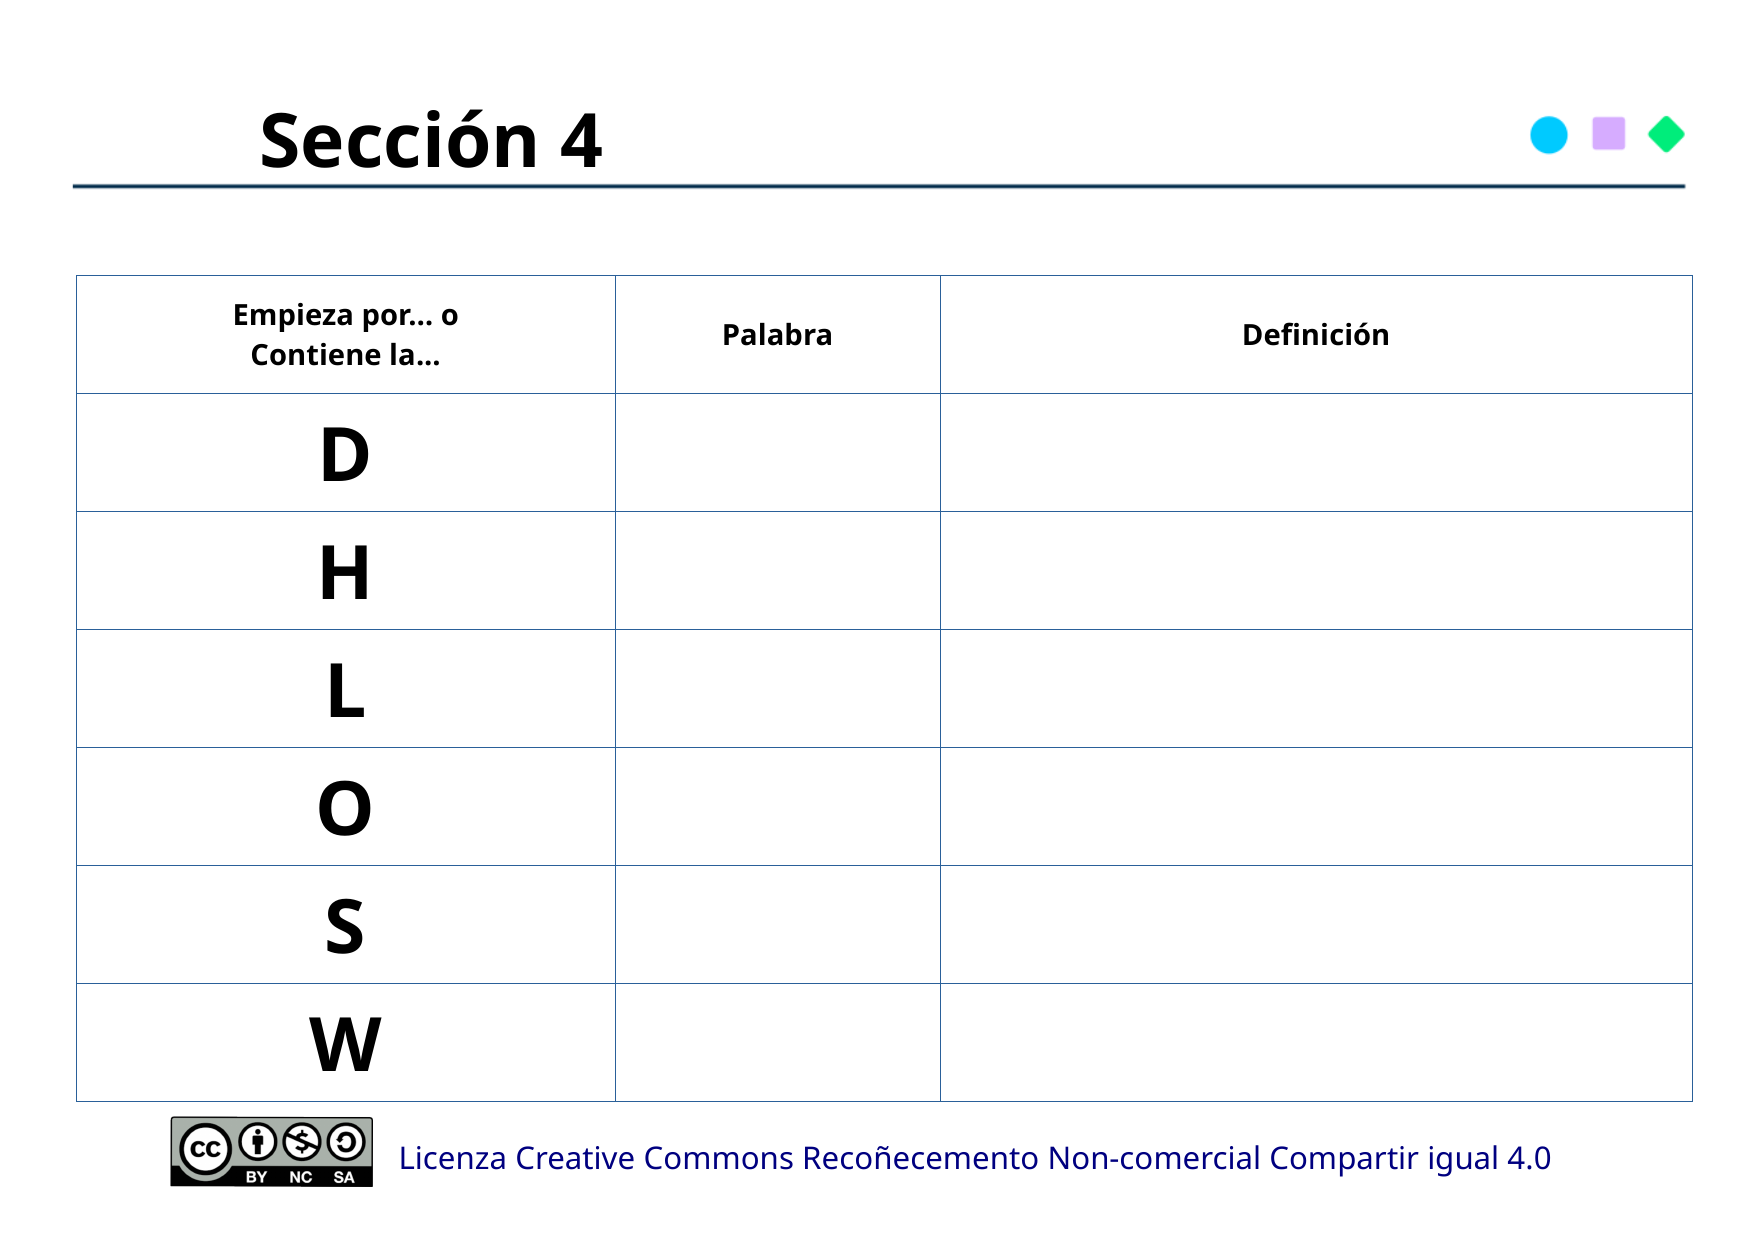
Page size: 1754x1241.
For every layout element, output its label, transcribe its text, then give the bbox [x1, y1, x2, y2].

table_cell [941, 394, 1692, 511]
table_cell [941, 512, 1692, 629]
table_header Definición [941, 276, 1692, 393]
table_cell D [77, 394, 615, 511]
picture [170, 1116, 373, 1188]
table_cell [941, 630, 1692, 747]
table_cell S [77, 866, 615, 983]
picture [809, 88, 1695, 211]
text_box Licenza Creative Commons Recoñecemento Non-comercial Compartir igual 4.0 [383, 1127, 1684, 1188]
table_cell [616, 984, 940, 1101]
table_cell W [77, 984, 615, 1101]
table_cell [941, 984, 1692, 1101]
table_cell [616, 748, 940, 865]
table_cell [616, 630, 940, 747]
table_cell L [77, 630, 615, 747]
table_cell [941, 748, 1692, 865]
table_cell [616, 512, 940, 629]
title Sección 4 [54, 64, 809, 213]
table_cell [616, 394, 940, 511]
table_cell [941, 866, 1692, 983]
table_cell [616, 866, 940, 983]
table_cell H [77, 512, 615, 629]
table_cell O [77, 748, 615, 865]
table_header Empieza por… o Contiene la... [77, 276, 615, 393]
table_header Palabra [616, 276, 940, 393]
